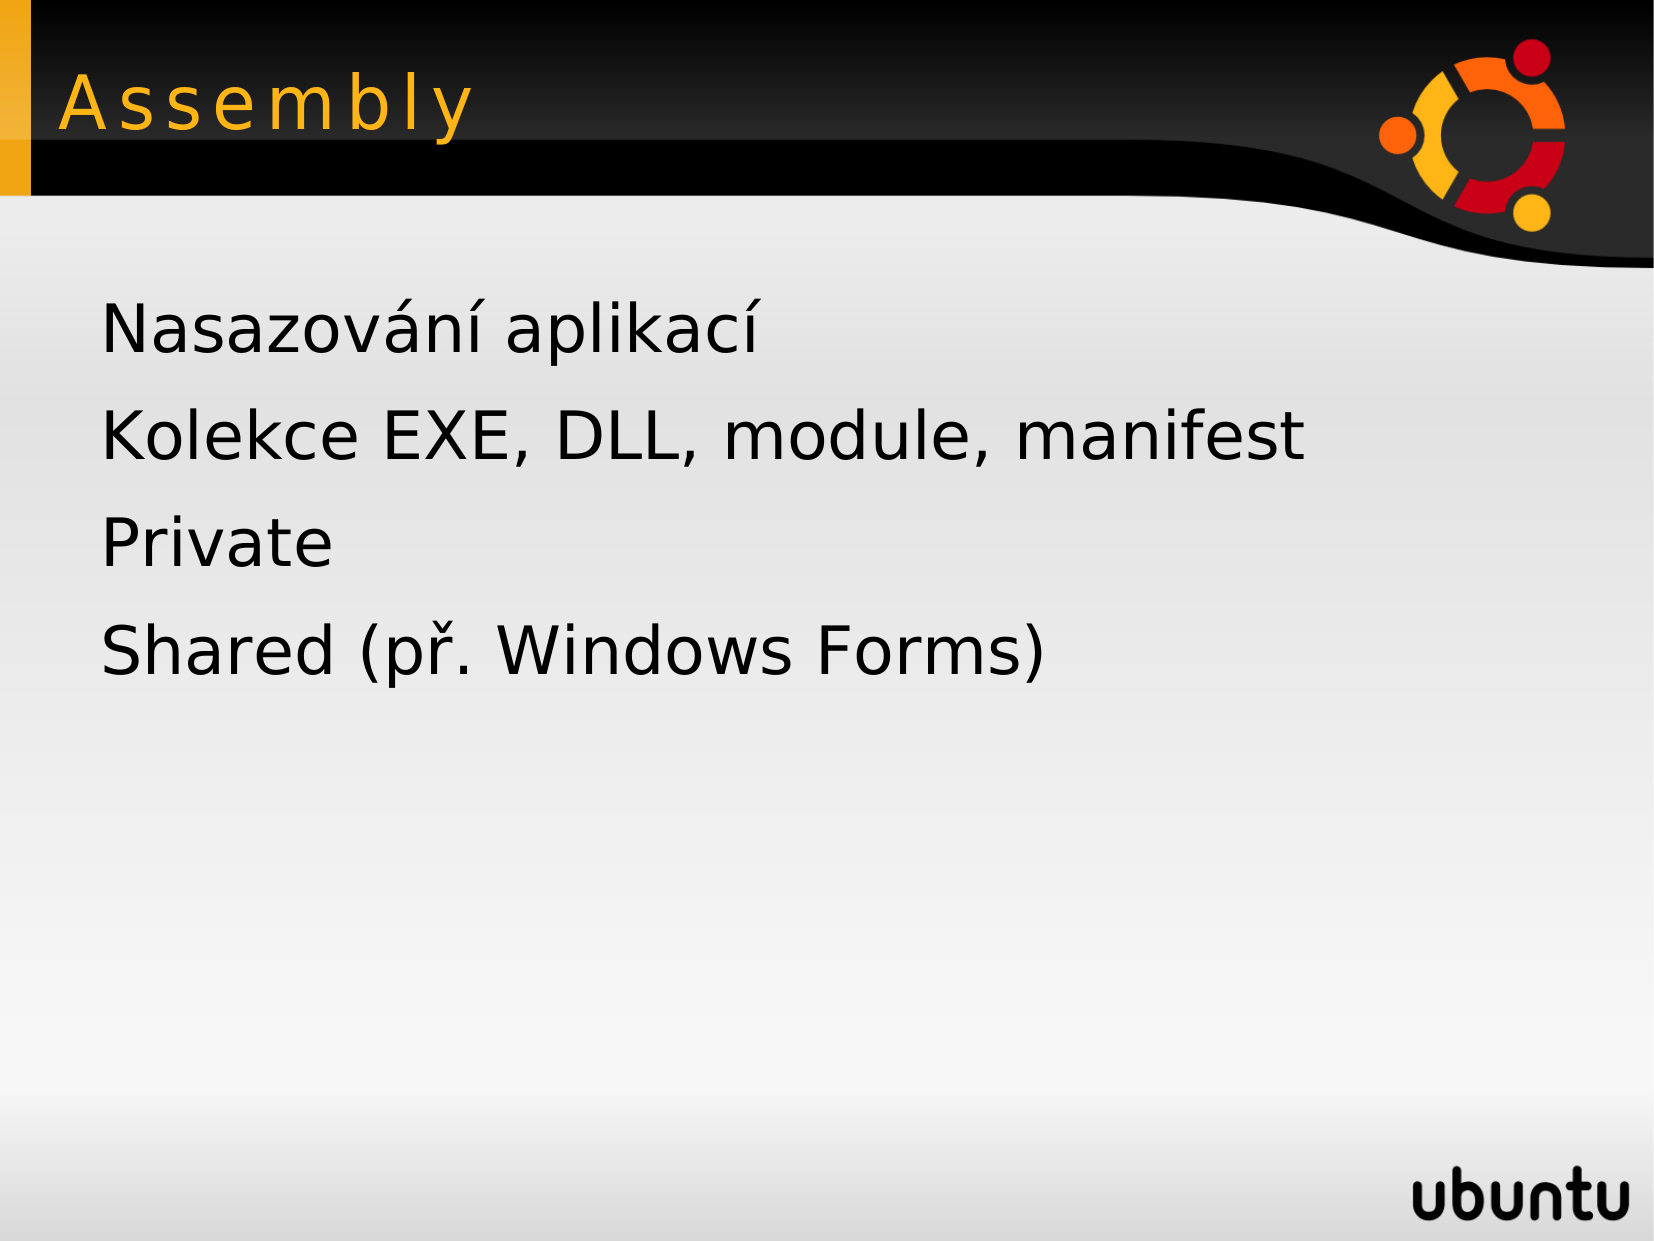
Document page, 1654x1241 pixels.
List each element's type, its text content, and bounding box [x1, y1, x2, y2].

picture [0, 0, 1654, 1241]
list Nasazování aplikací Kolekce EXE, DLL, module, manifest Private Shared (př. Windows Forms) [82, 290, 1571, 1109]
title Assembly [59, 36, 1270, 171]
